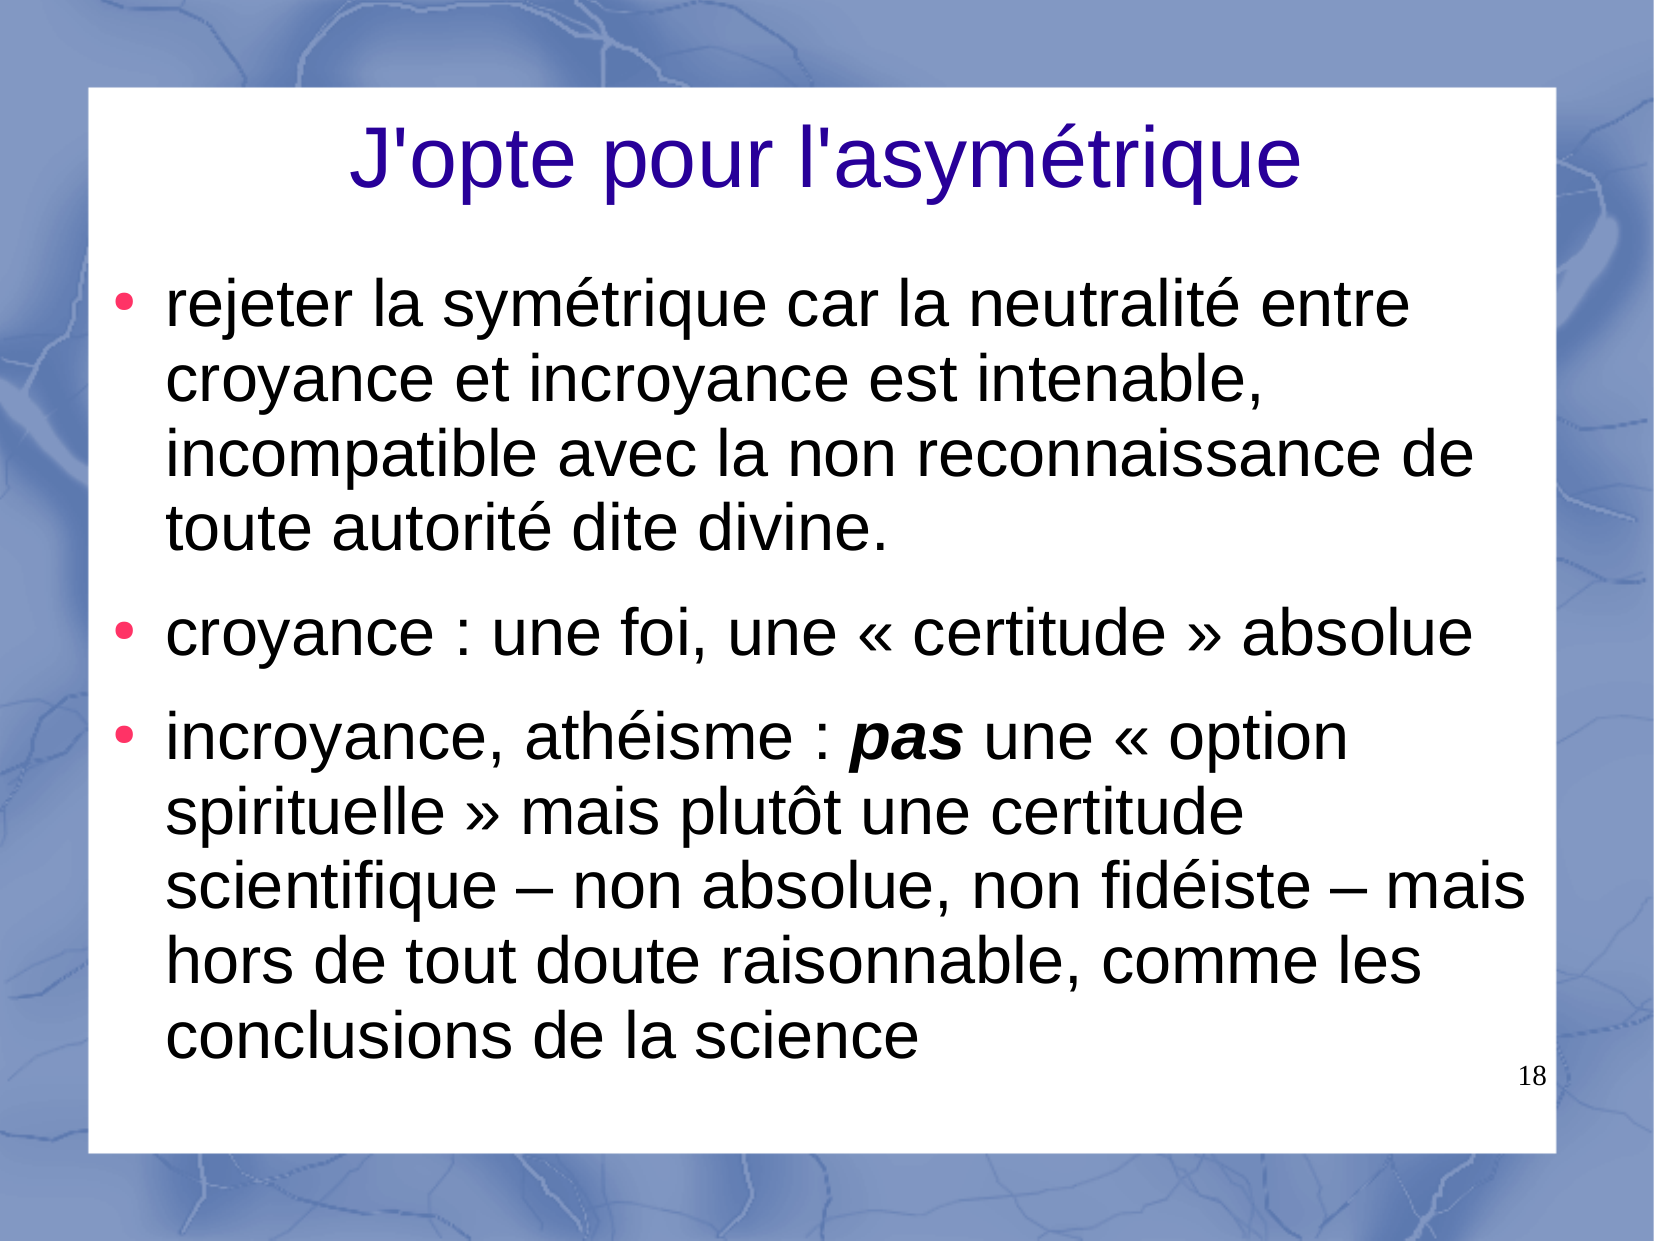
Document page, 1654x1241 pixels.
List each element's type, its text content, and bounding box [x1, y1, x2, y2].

list rejeter la symétrique car la neutralité entre croyance et incroyance est intenable, incompatible avec la non reconnaissance de toute autorité dite divine. croyance : une foi, une « certitude » absolue incroyance, athéisme : pas une « option spirituelle » mais plutôt une certitude scientifique – non absolue, non fidéiste – mais hors de tout doute raisonnable, comme les conclusions de la science [94, 266, 1560, 1134]
title J'opte pour l'asymétrique [118, 90, 1536, 225]
picture [0, 0, 1654, 1241]
